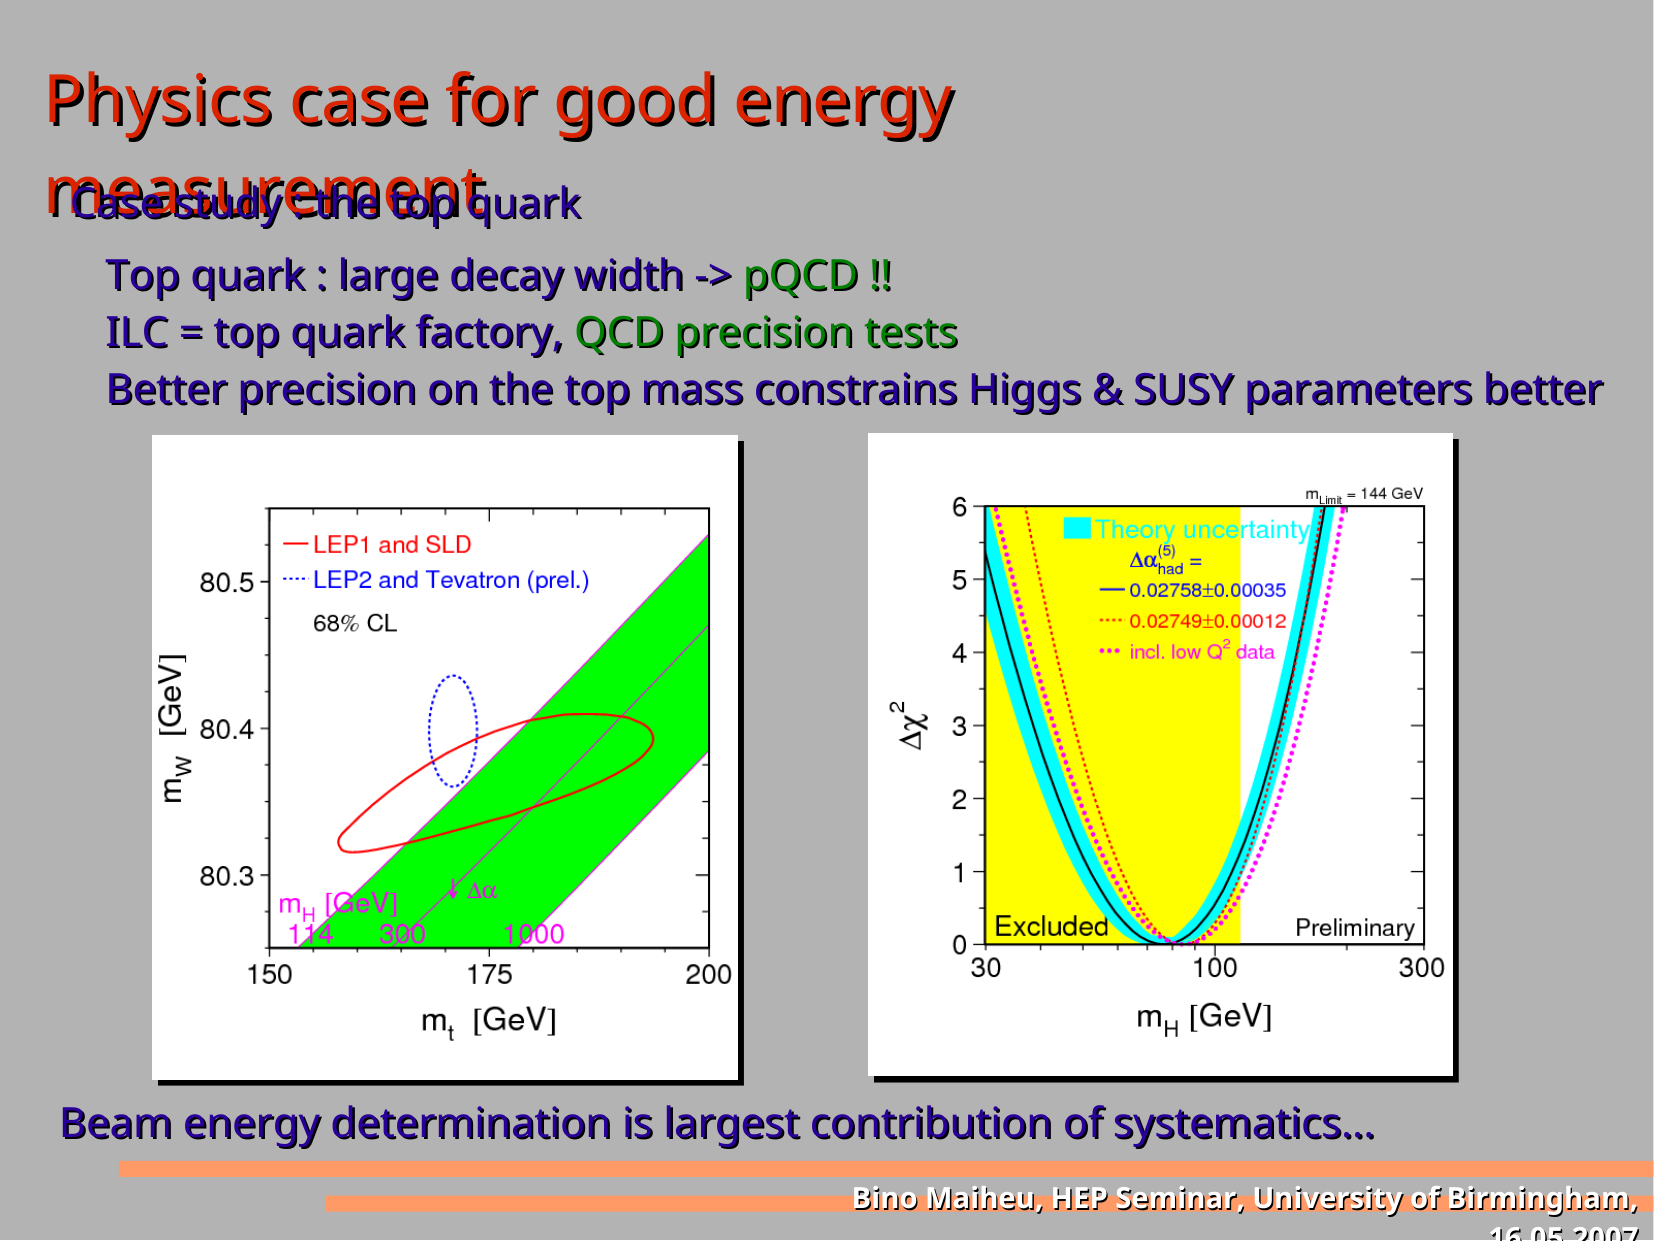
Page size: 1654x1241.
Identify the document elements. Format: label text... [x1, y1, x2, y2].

picture [152, 435, 738, 1080]
text_box Bino Maiheu, HEP Seminar, University of Birmingham, 16.05.2007 [684, 1170, 1654, 1221]
text_box Case study : the top quark [55, 165, 576, 231]
text_box Beam energy determination is largest contribution of systematics... [44, 1084, 1308, 1151]
picture [868, 433, 1453, 1077]
text_box Physics case for good energy measurement [28, 44, 1383, 140]
text_box Top quark : large decay width -> pQCD !! ILC = top quark factory, QCD precision tests Better precision on the top mass constrains Higgs & SUSY parameters better [79, 236, 1550, 403]
